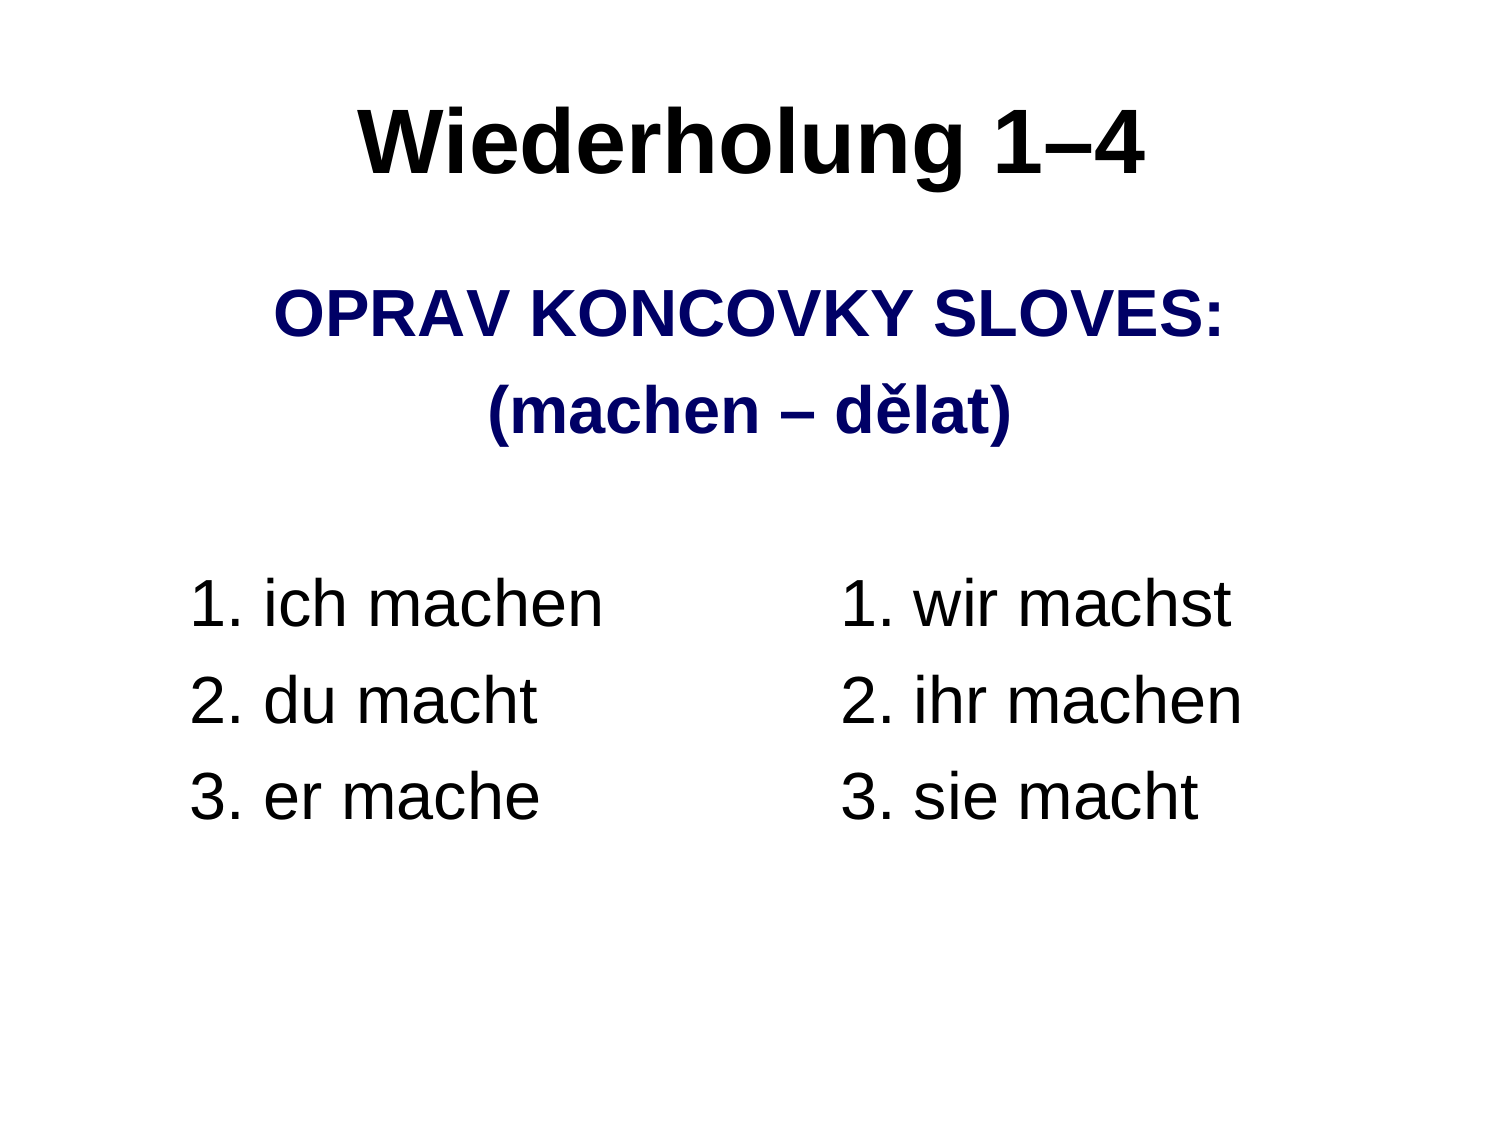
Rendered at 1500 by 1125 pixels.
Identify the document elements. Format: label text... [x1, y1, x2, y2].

list OPRAV KONCOVKY SLOVES: (machen – dělat) 1. ich machen 1. wir machst 2. du macht 2. ihr machen 3. er mache 3. sie macht [75, 262, 1426, 1007]
title Wiederholung 1–4 [76, 42, 1427, 231]
